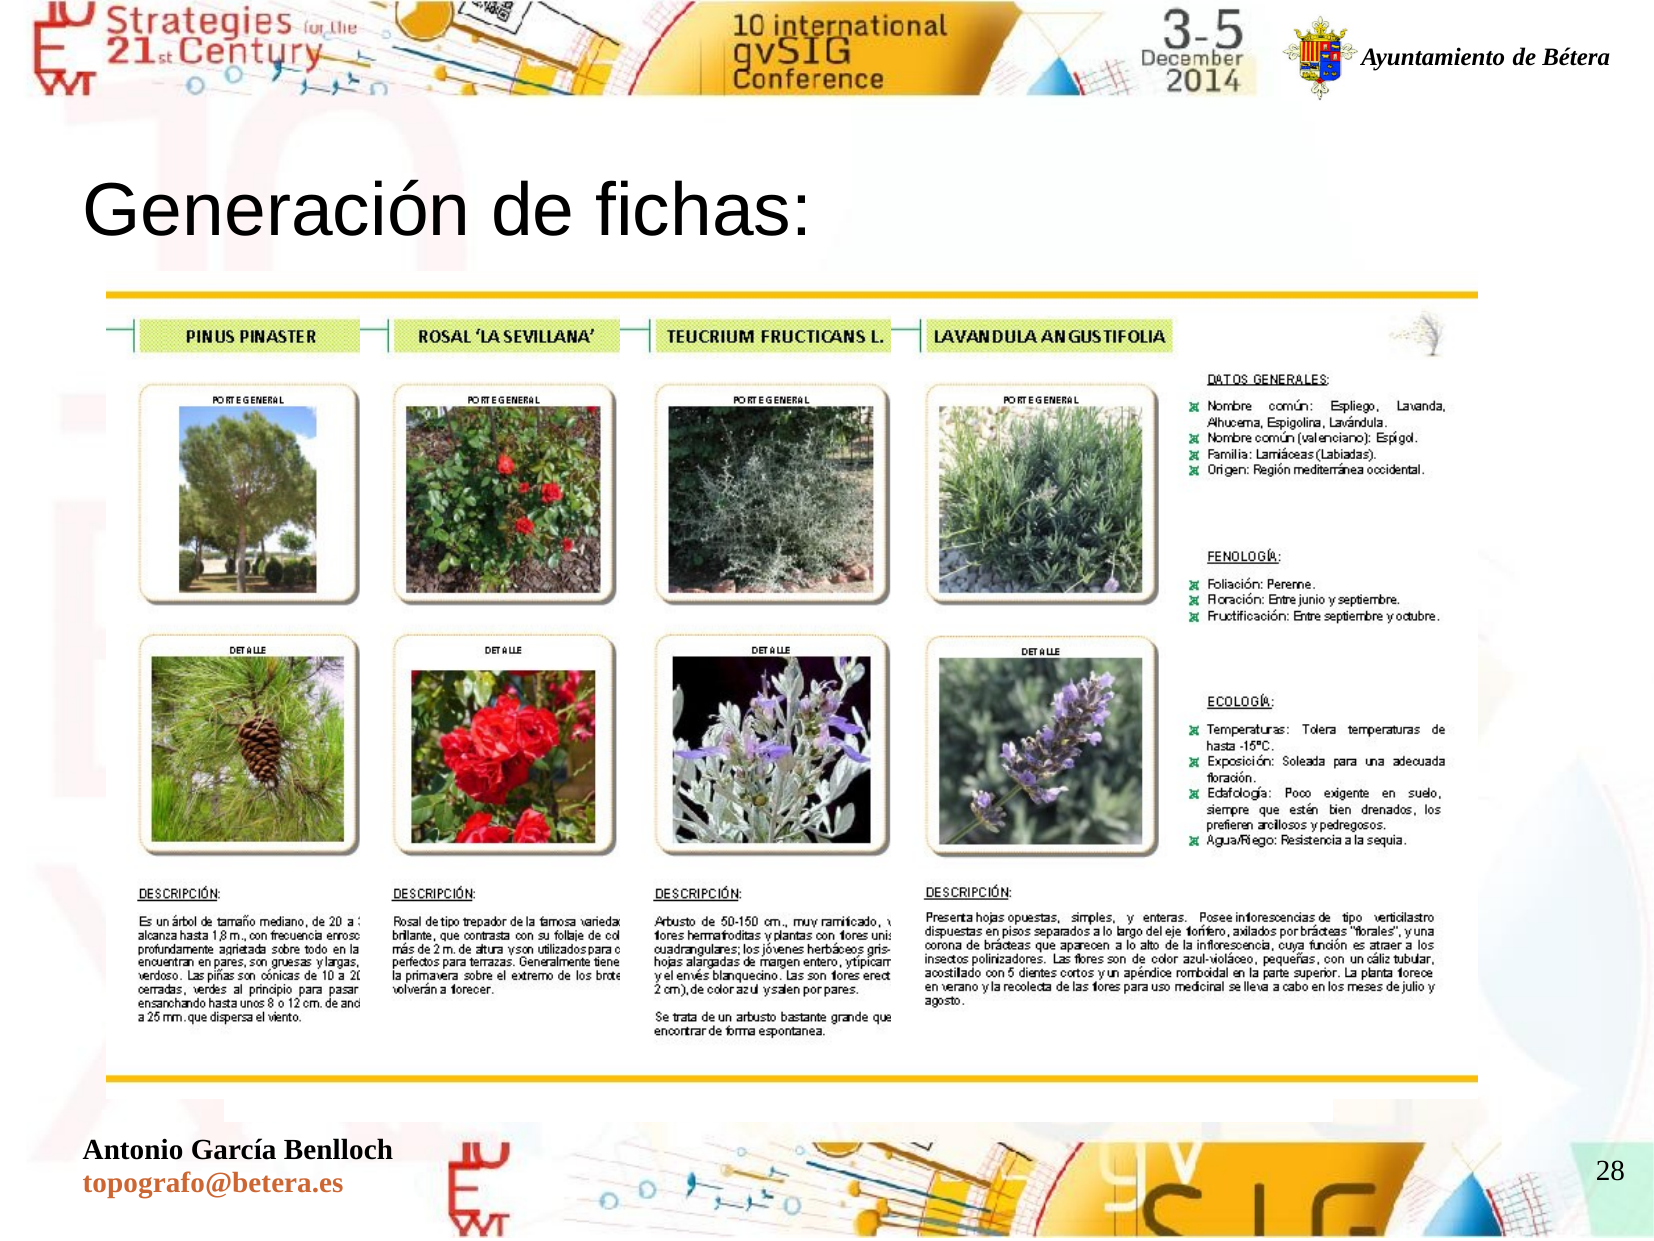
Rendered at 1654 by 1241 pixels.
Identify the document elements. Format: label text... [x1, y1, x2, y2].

list Los datos provienen de diversas fuentes: Papel Croquis de campo [225, 153, 1428, 267]
picture [2, 0, 1654, 1238]
